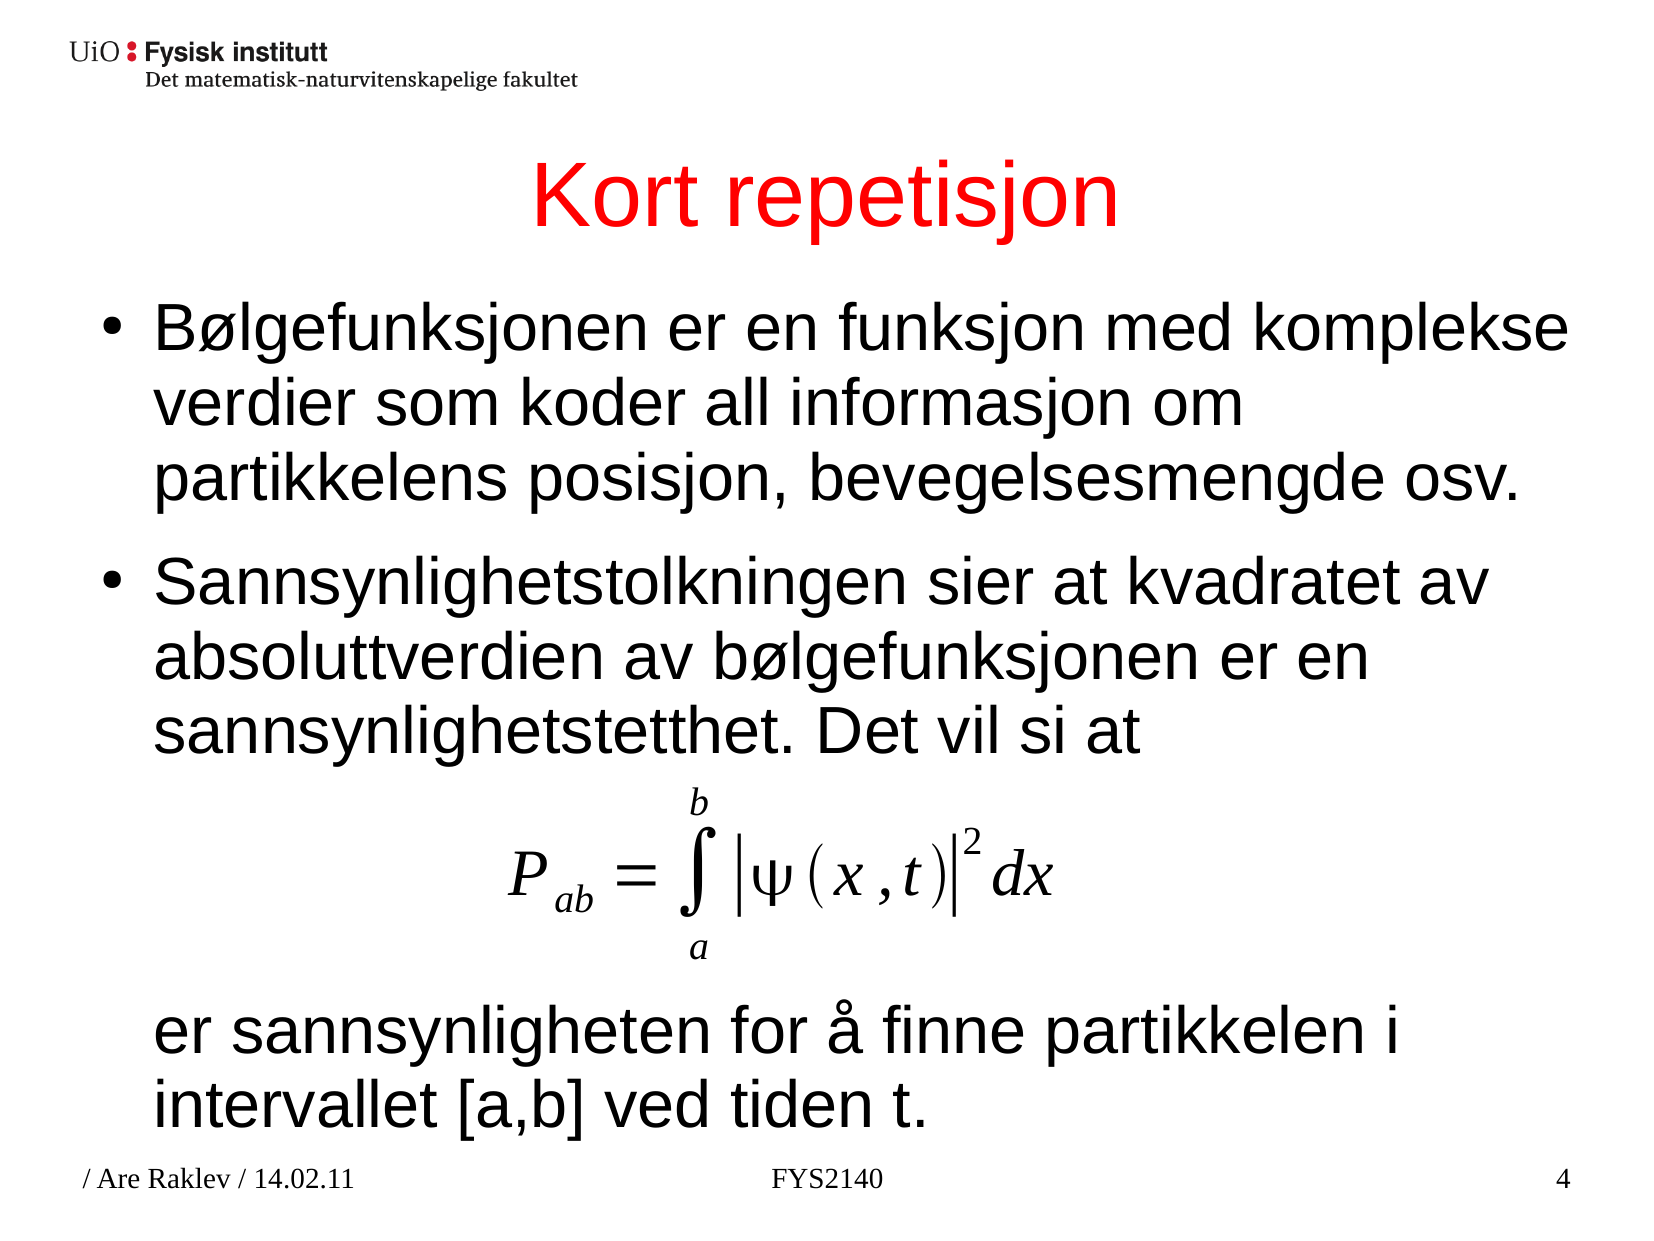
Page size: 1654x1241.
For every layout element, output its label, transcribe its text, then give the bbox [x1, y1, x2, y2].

picture [68, 37, 581, 93]
title Kort repetisjon [82, 90, 1571, 290]
list Bølgefunksjonen er en funksjon med komplekse verdier som koder all informasjon om partikkelens posisjon, bevegelsesmengde osv. Sannsynlighetstolkningen sier at kvadratet av absoluttverdien av bølgefunksjonen er en sannsynlighetstetthet. Det vil si at er sannsynligheten for å finne partikkelen i intervallet [a,b] ved tiden t. [82, 290, 1576, 1140]
chart [498, 779, 1060, 968]
